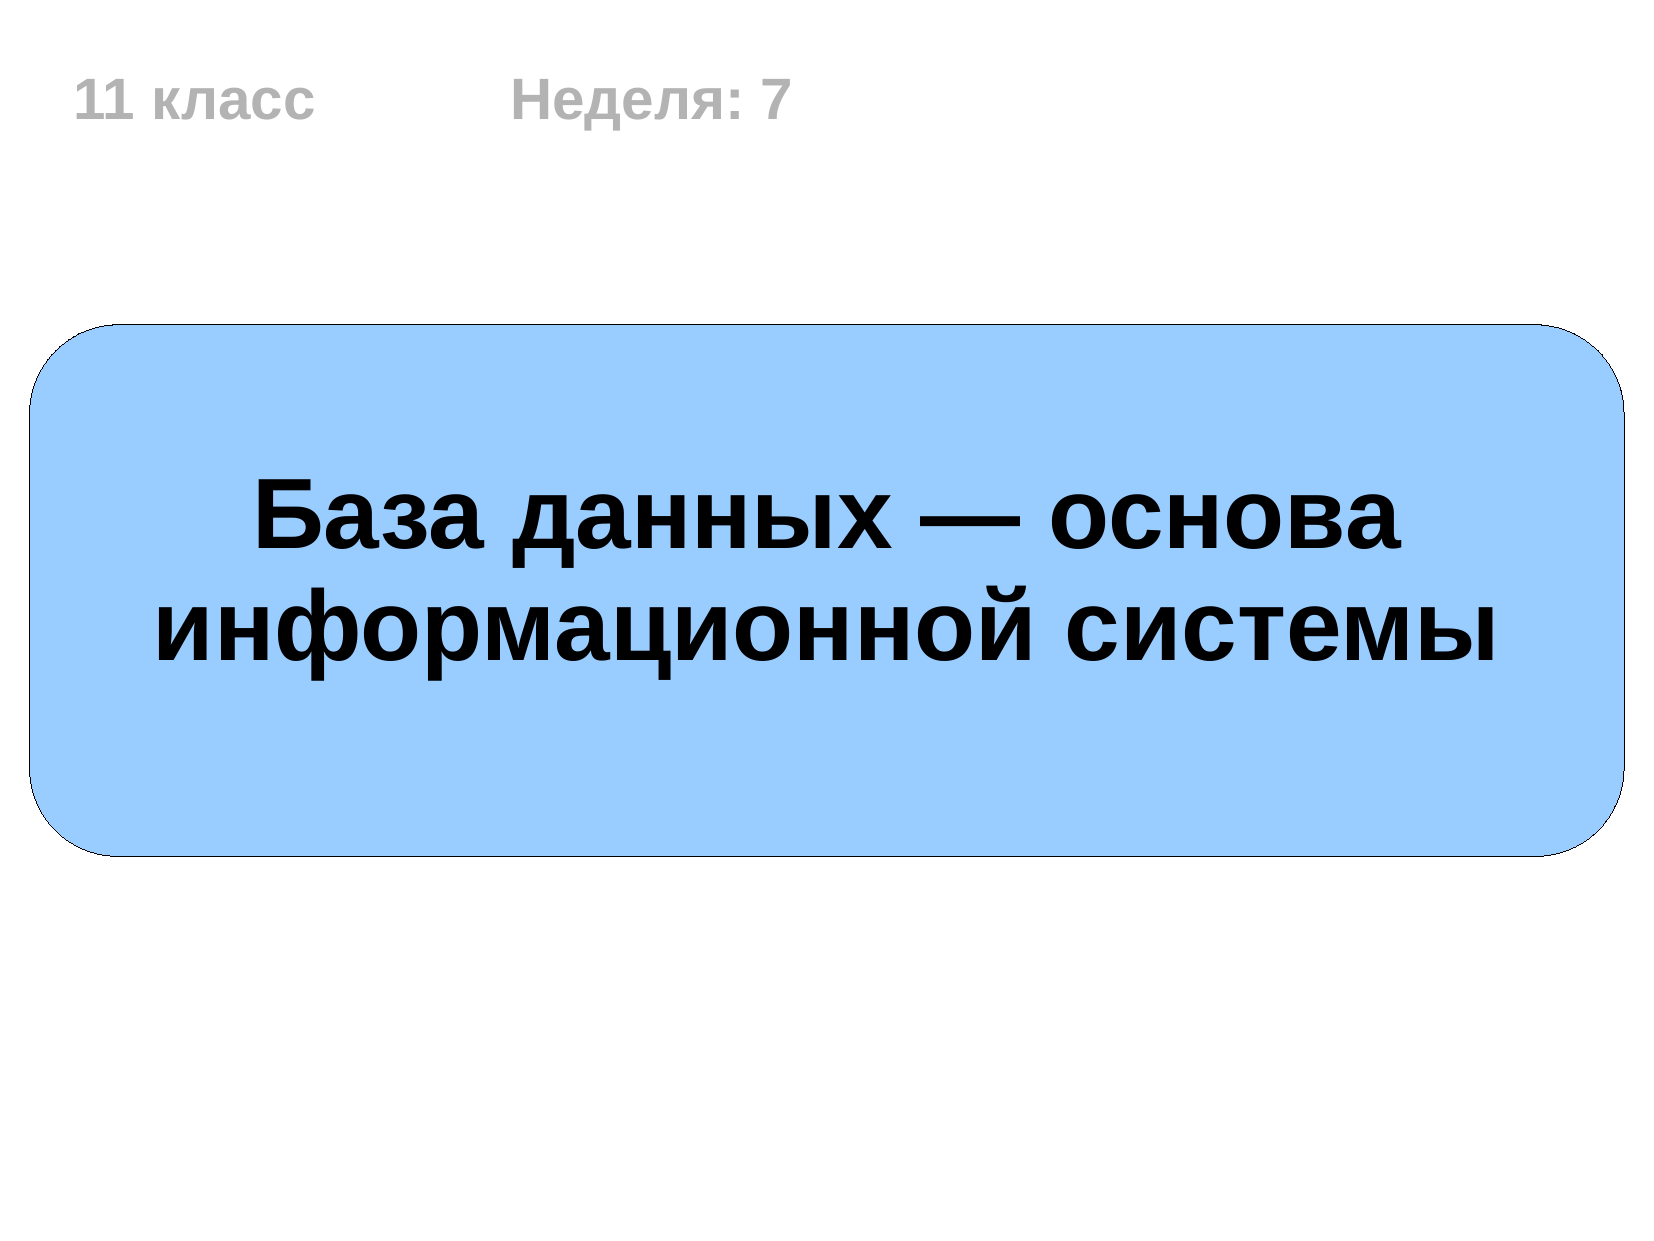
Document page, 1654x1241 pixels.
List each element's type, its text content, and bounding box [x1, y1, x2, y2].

text_box База данных — основа информационной системы [29, 324, 1625, 857]
text_box 11 класс Неделя: 7 [59, 59, 1034, 141]
